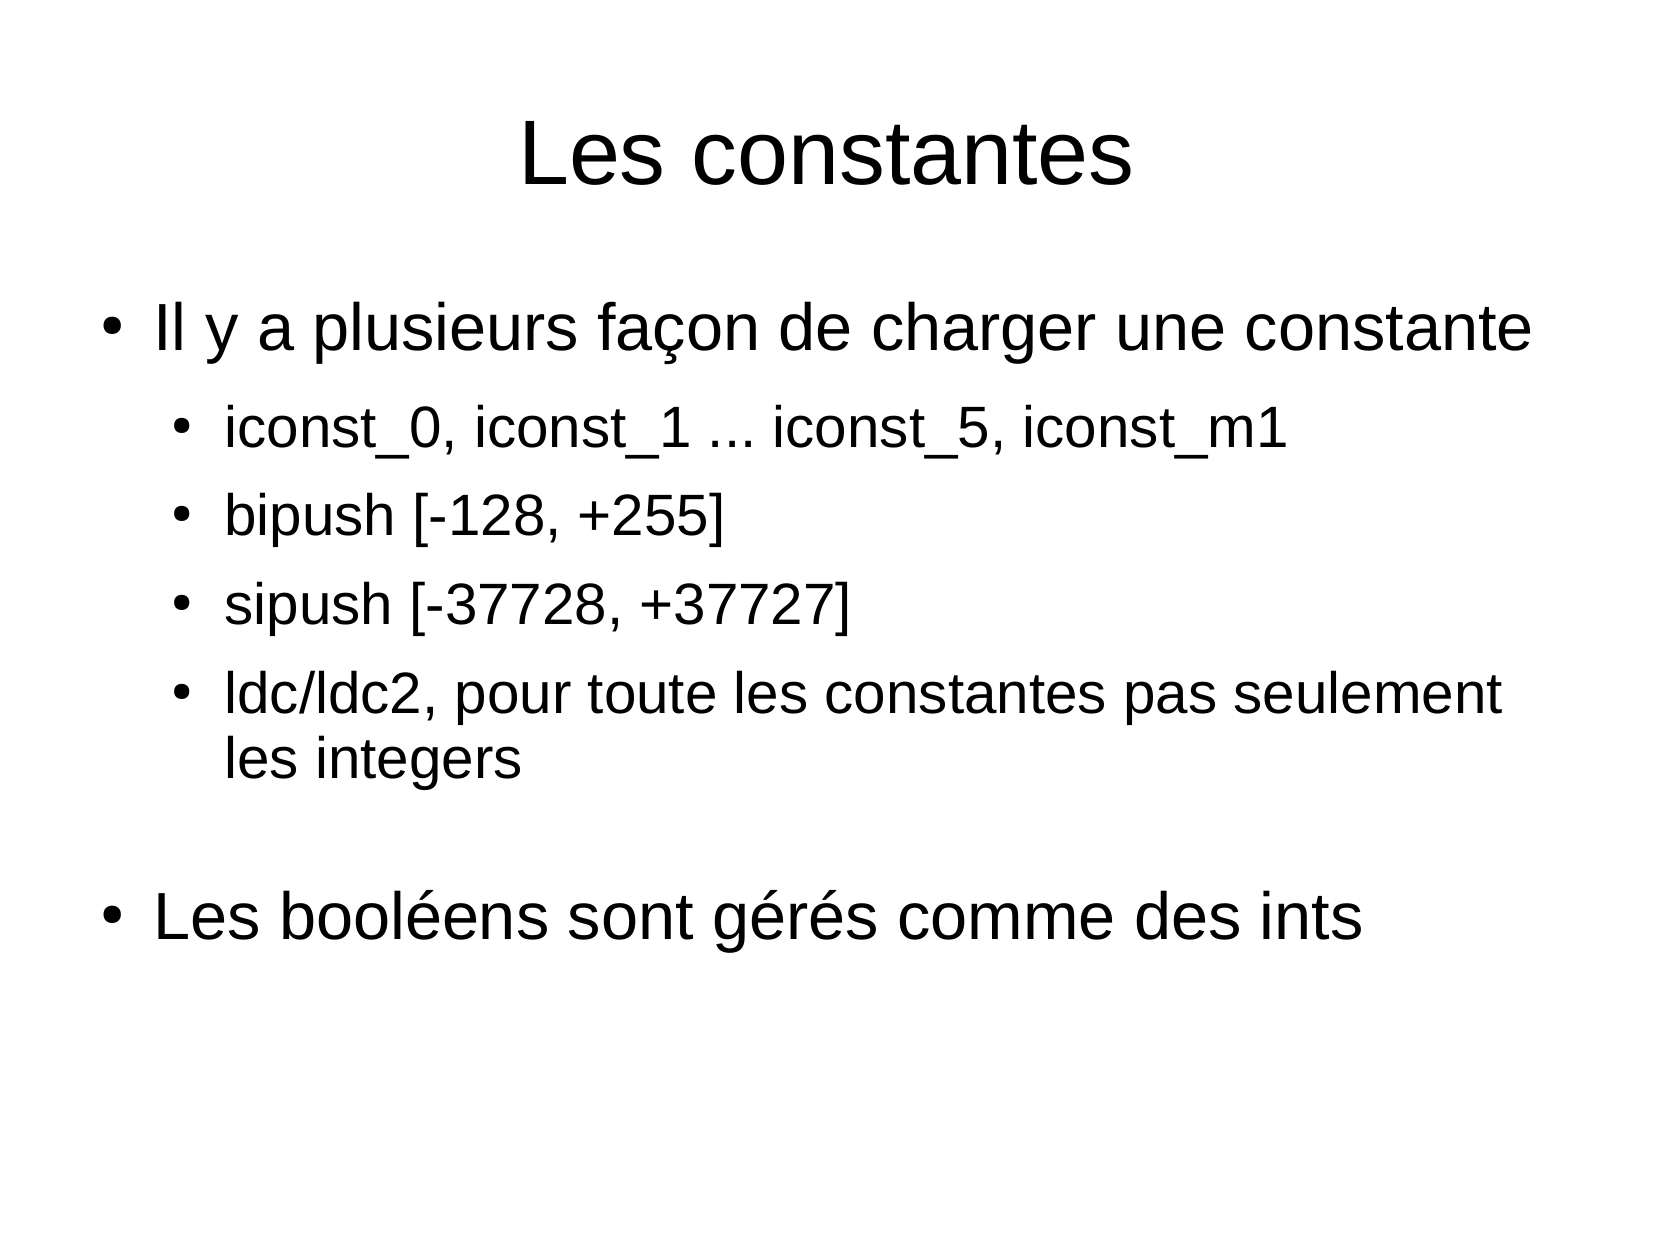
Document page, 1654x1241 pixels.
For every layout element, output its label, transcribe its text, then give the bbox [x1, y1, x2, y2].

title Les constantes [82, 56, 1571, 250]
list Il y a plusieurs façon de charger une constante iconst_0, iconst_1 ... iconst_5, iconst_m1 bipush [-128, +255] sipush [-37728, +37727] ldc/ldc2, pour toute les constantes pas seulement les integers Les booléens sont gérés comme des ints [82, 290, 1571, 1094]
